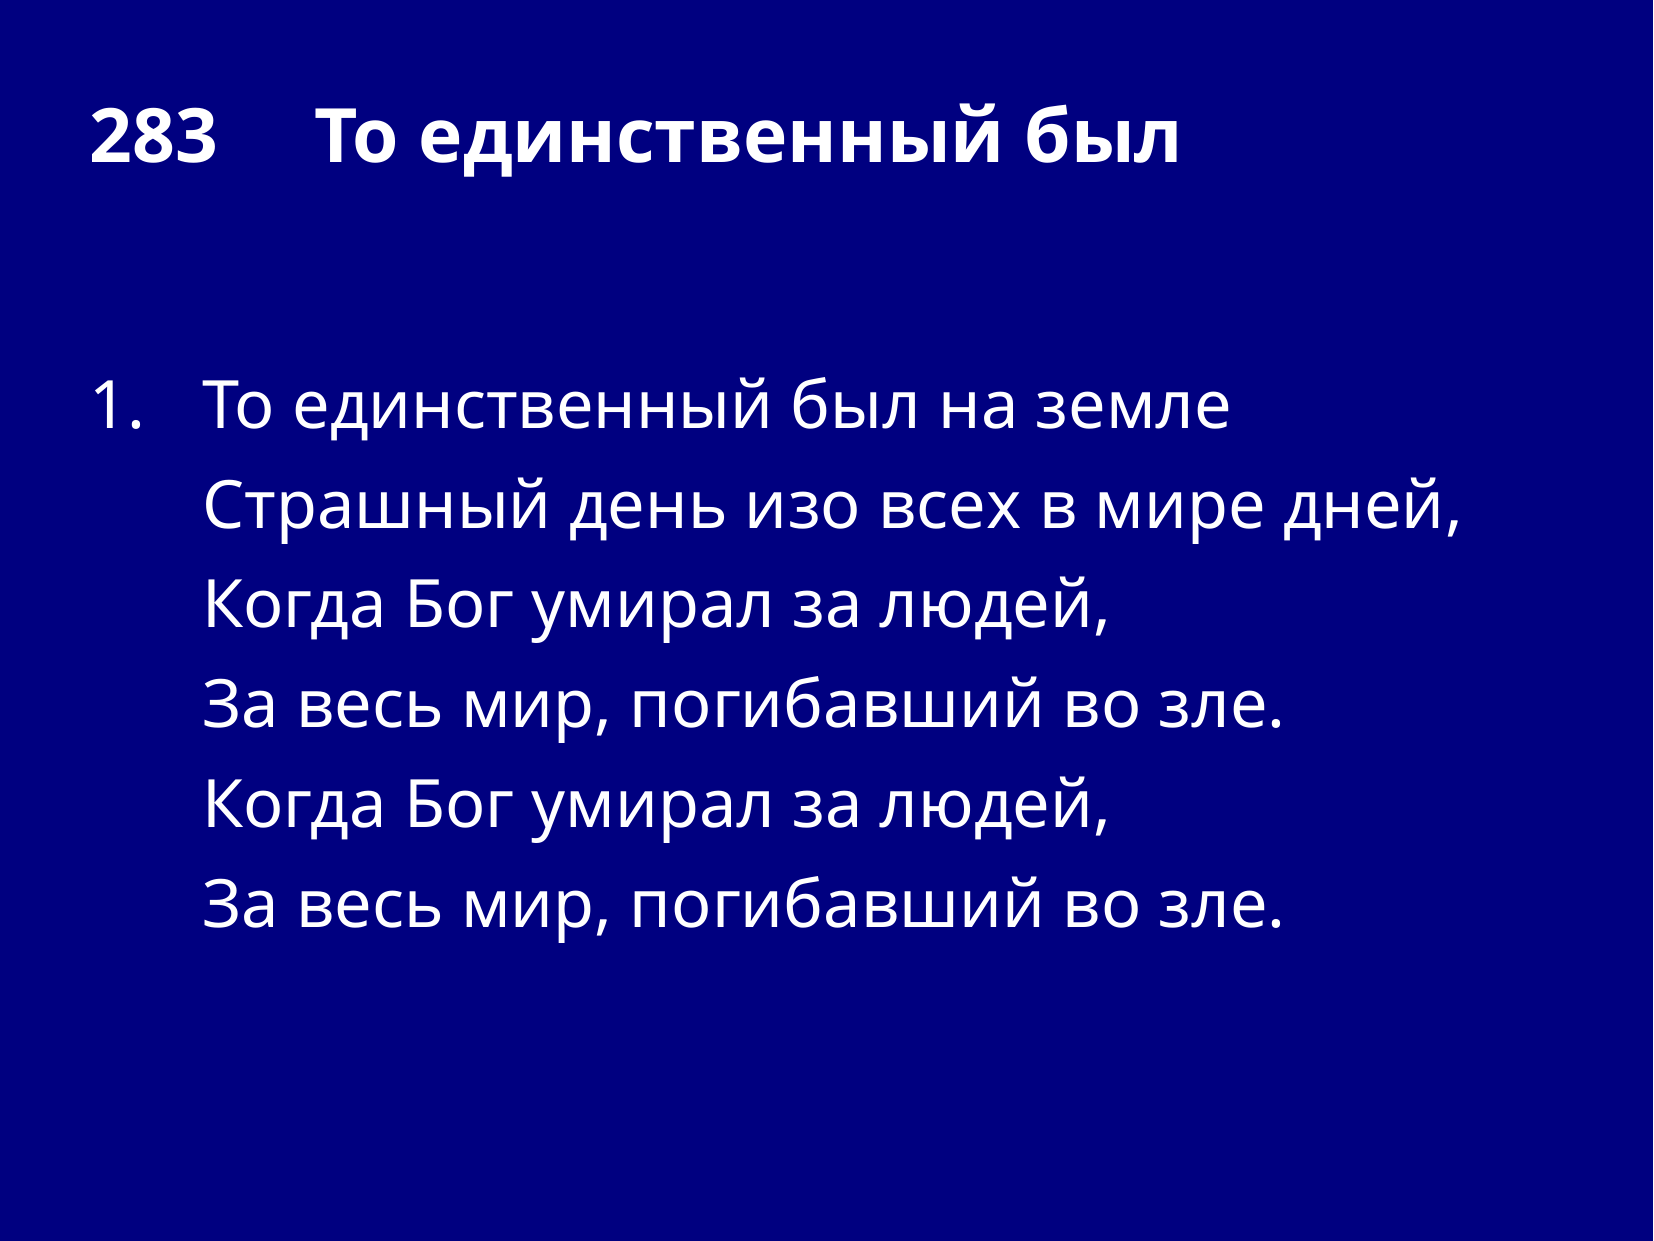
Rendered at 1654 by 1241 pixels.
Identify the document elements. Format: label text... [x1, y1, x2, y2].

text_box 283 То единственный был [75, 75, 1576, 188]
text_box 1. То единственный был на земле Страшный день изо всех в мире дней, Когда Бог умирал за людей, За весь мир, погибавший во зле. Когда Бог умирал за людей, За весь мир, погибавший во зле. [75, 188, 1576, 1163]
